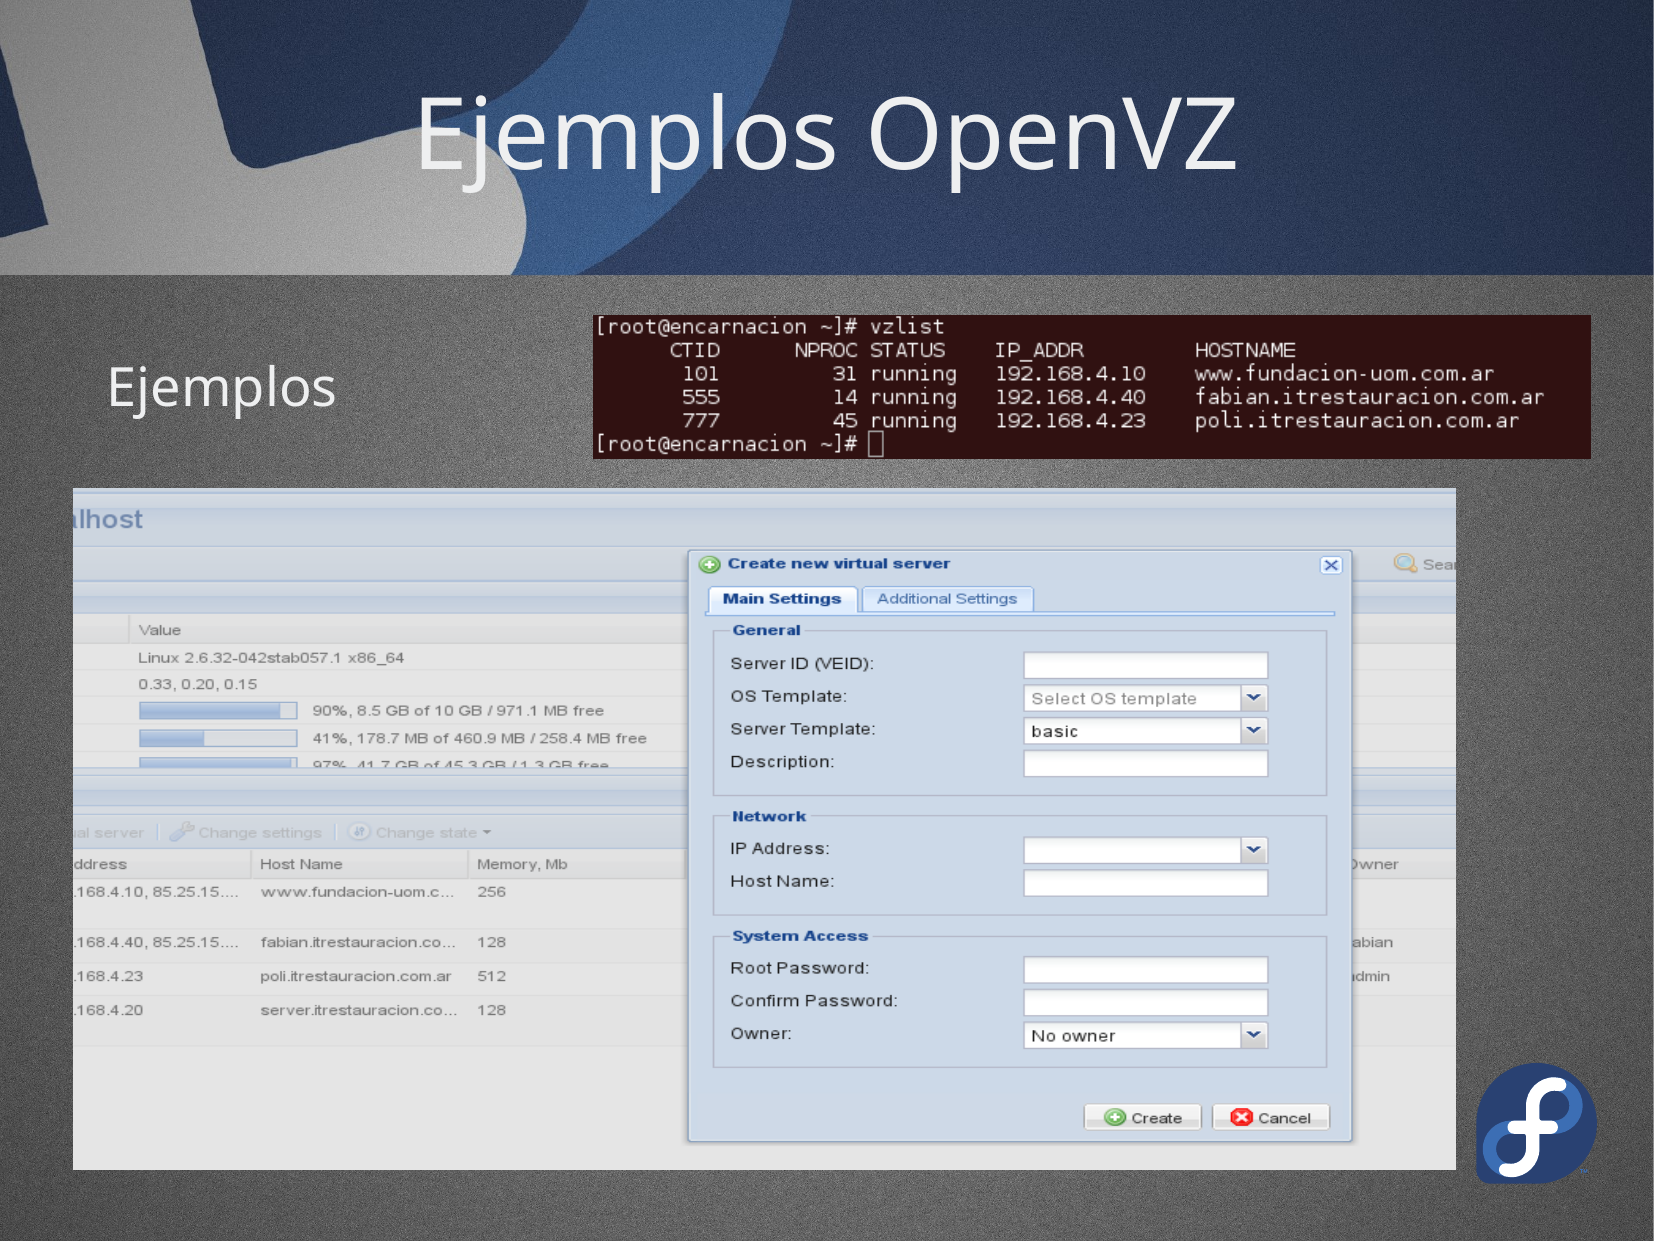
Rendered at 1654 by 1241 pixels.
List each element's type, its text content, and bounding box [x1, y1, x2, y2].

text_box Ejemplos OpenVZ [88, 29, 1565, 237]
picture [0, 0, 1654, 1241]
text_box Ejemplos [88, 354, 1565, 1064]
